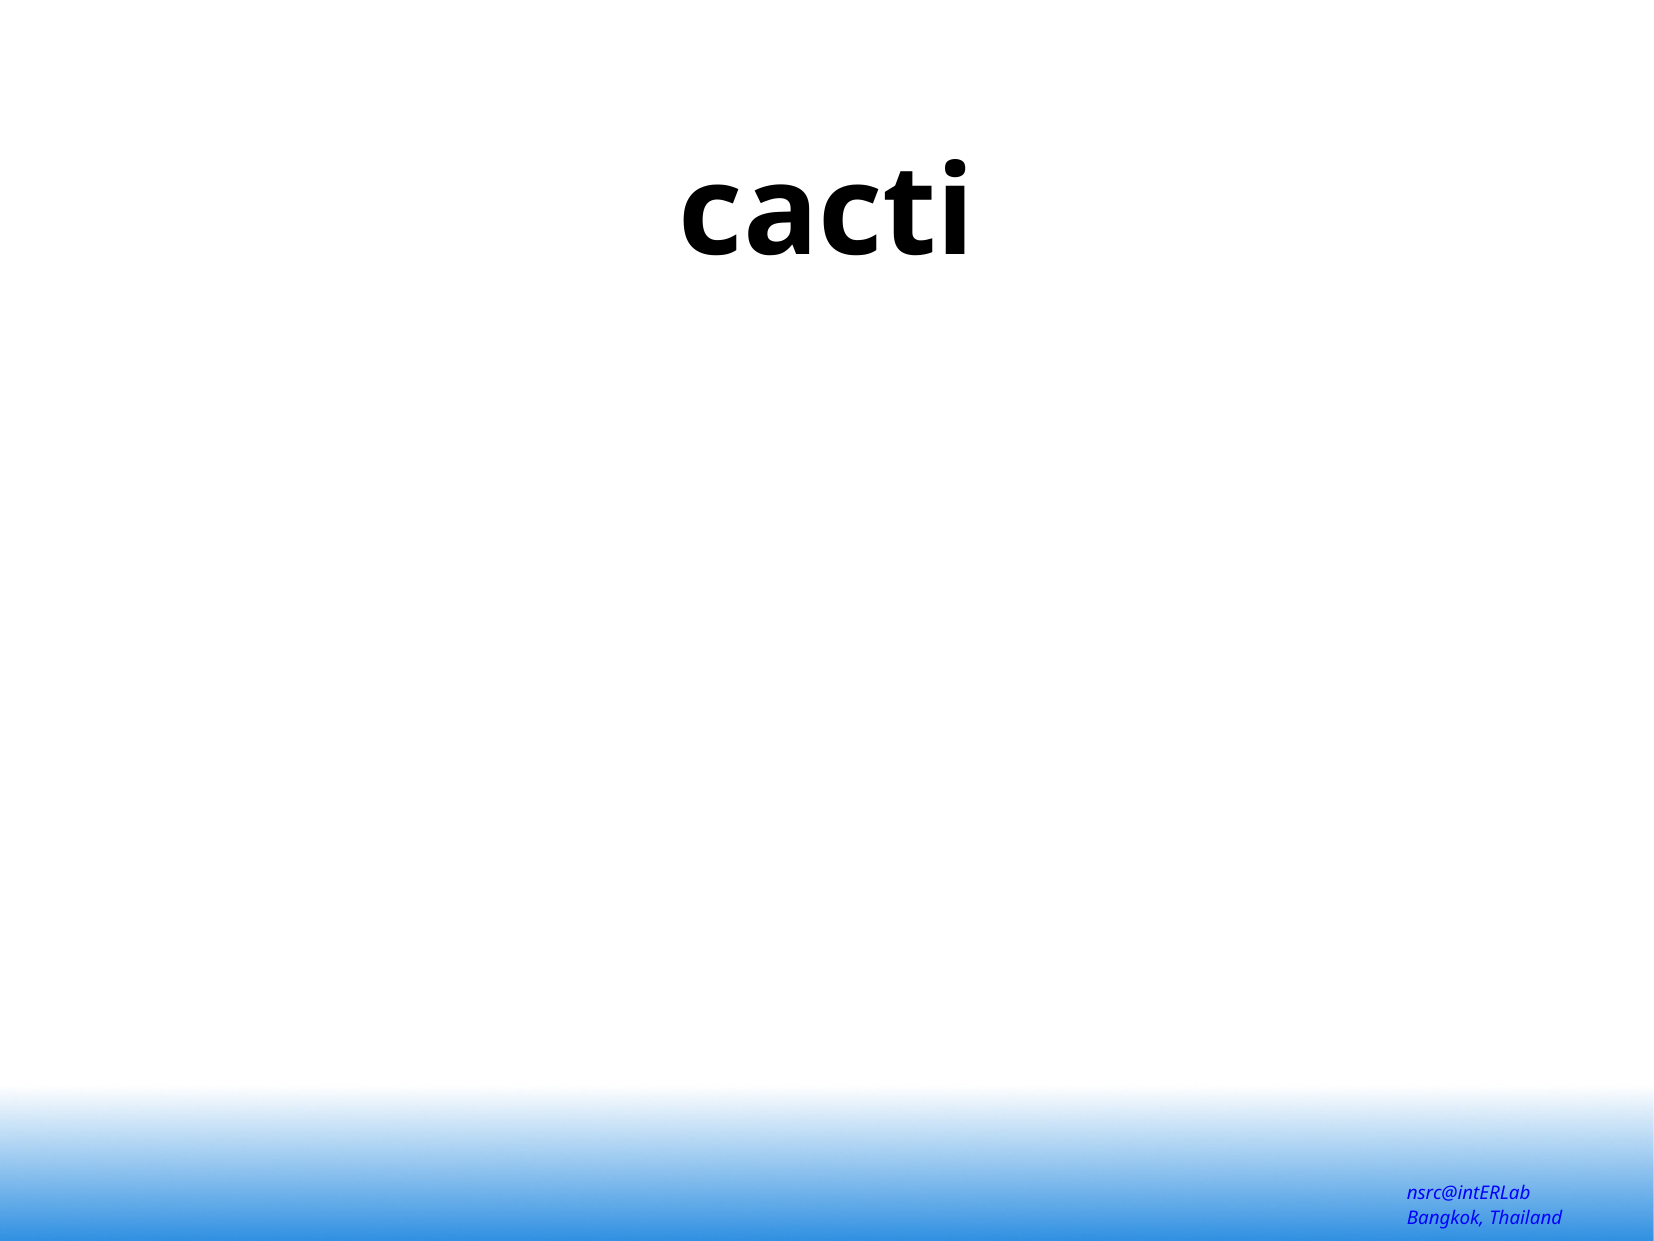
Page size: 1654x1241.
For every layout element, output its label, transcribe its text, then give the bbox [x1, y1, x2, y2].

title cacti [121, 102, 1534, 310]
picture [0, 1083, 1654, 1241]
